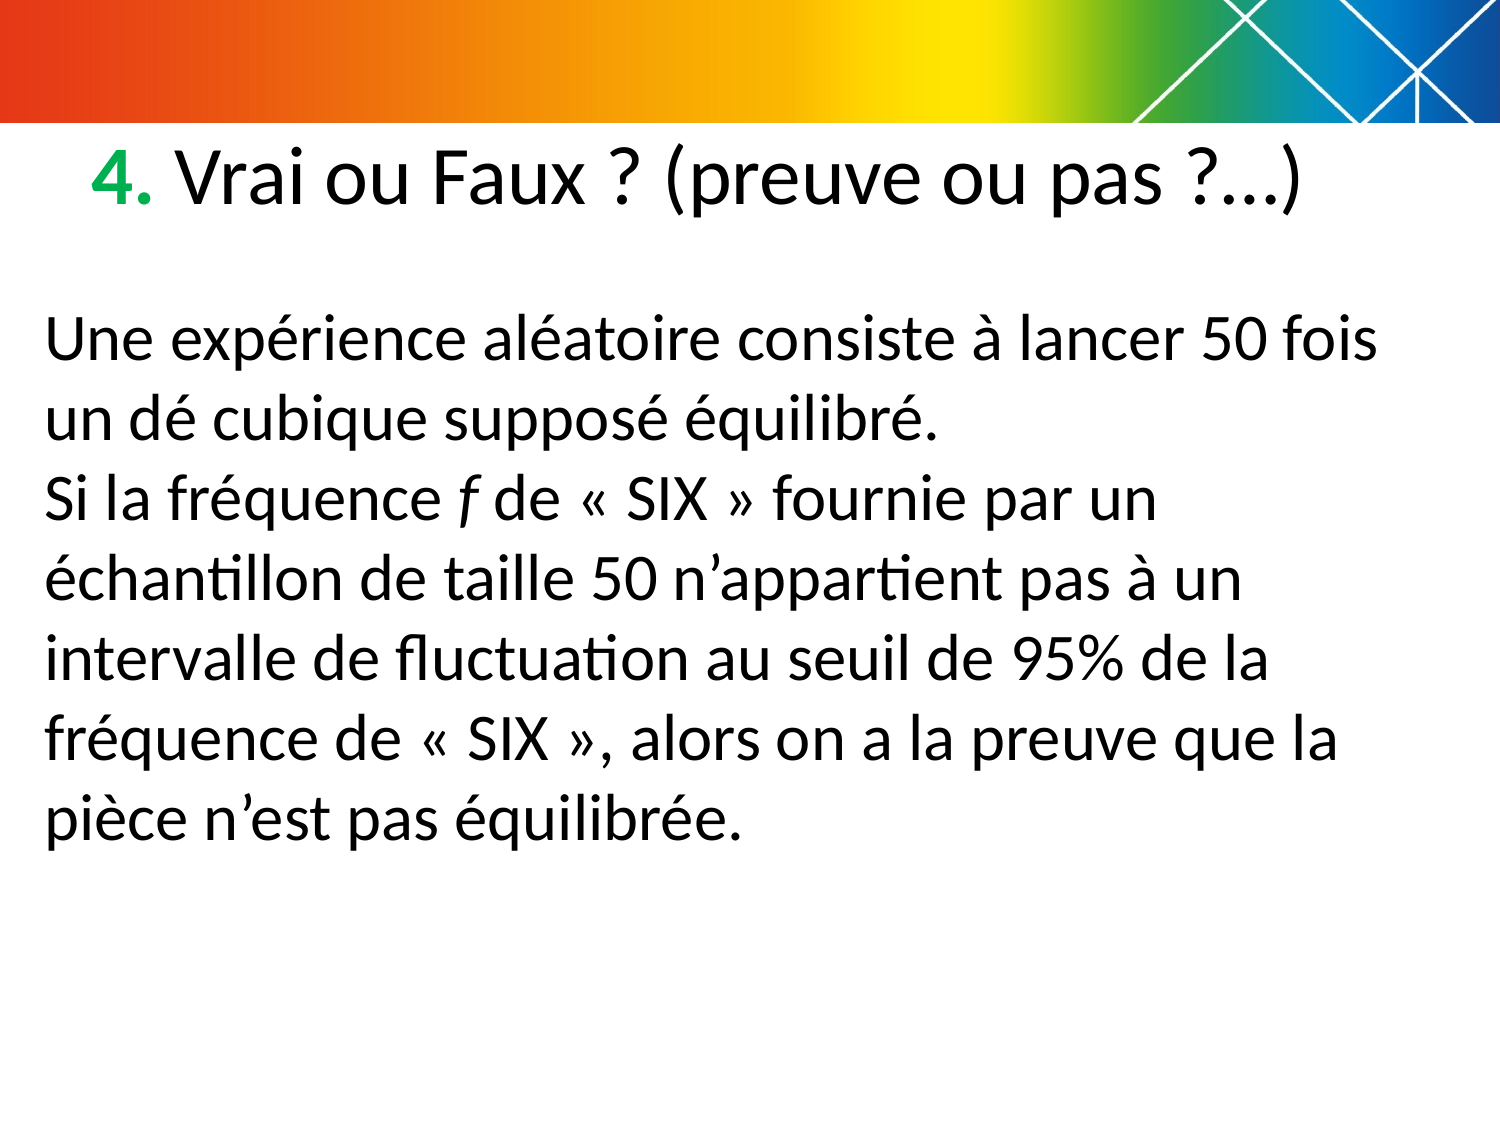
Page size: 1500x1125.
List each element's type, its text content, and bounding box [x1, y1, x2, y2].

picture [1340, 0, 1500, 123]
text_box Une expérience aléatoire consiste à lancer 50 fois un dé cubique supposé équilibré. Si la fréquence f de « SIX » fournie par un échantillon de taille 50 n’appartient pas à un intervalle de fluctuation au seuil de 95% de la fréquence de « SIX », alors on a la preuve que la pièce n’est pas équilibrée. [29, 286, 1471, 862]
picture [0, 0, 1347, 123]
title 4. Vrai ou Faux ? (preuve ou pas ?…) [76, 113, 1427, 255]
